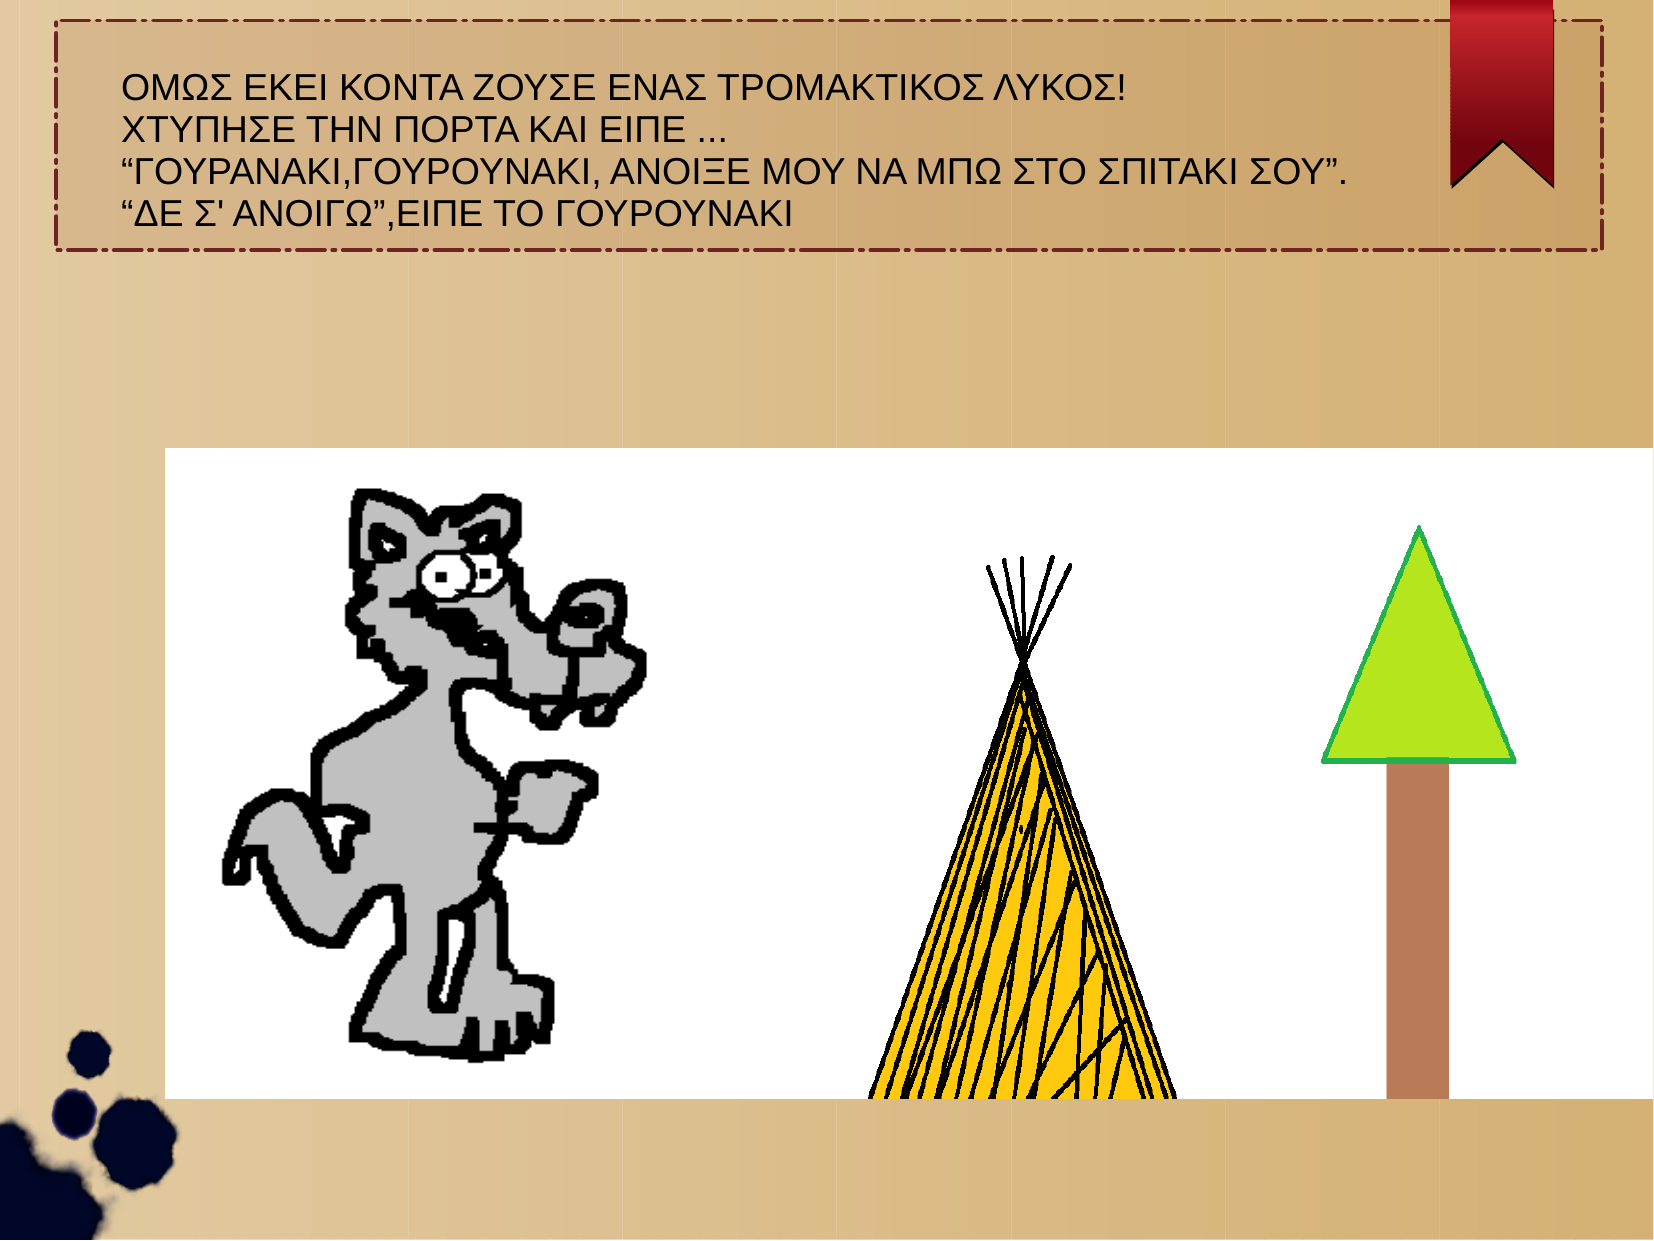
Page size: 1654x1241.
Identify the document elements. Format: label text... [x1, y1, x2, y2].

picture [165, 448, 1654, 1099]
text_box ΟΜΩΣ ΕΚΕΙ ΚΟΝΤΑ ΖΟΥΣΕ ΕΝΑΣ ΤΡΟΜΑΚΤΙΚΟΣ ΛΥΚΟΣ! ΧΤΥΠΗΣΕ ΤΗΝ ΠΟΡΤΑ ΚΑΙ ΕΙΠΕ ... “ΓΟΥΡΑΝΑΚΙ,ΓΟΥΡΟΥΝΑΚΙ, ΑΝΟΙΞΕ ΜΟΥ ΝΑ ΜΠΩ ΣΤΟ ΣΠΙΤΑΚΙ ΣΟΥ”. “ΔΕ Σ' ΑΝΟΙΓΩ”,ΕΙΠΕ ΤΟ ΓΟΥΡΟΥΝΑΚΙ [106, 59, 1430, 242]
